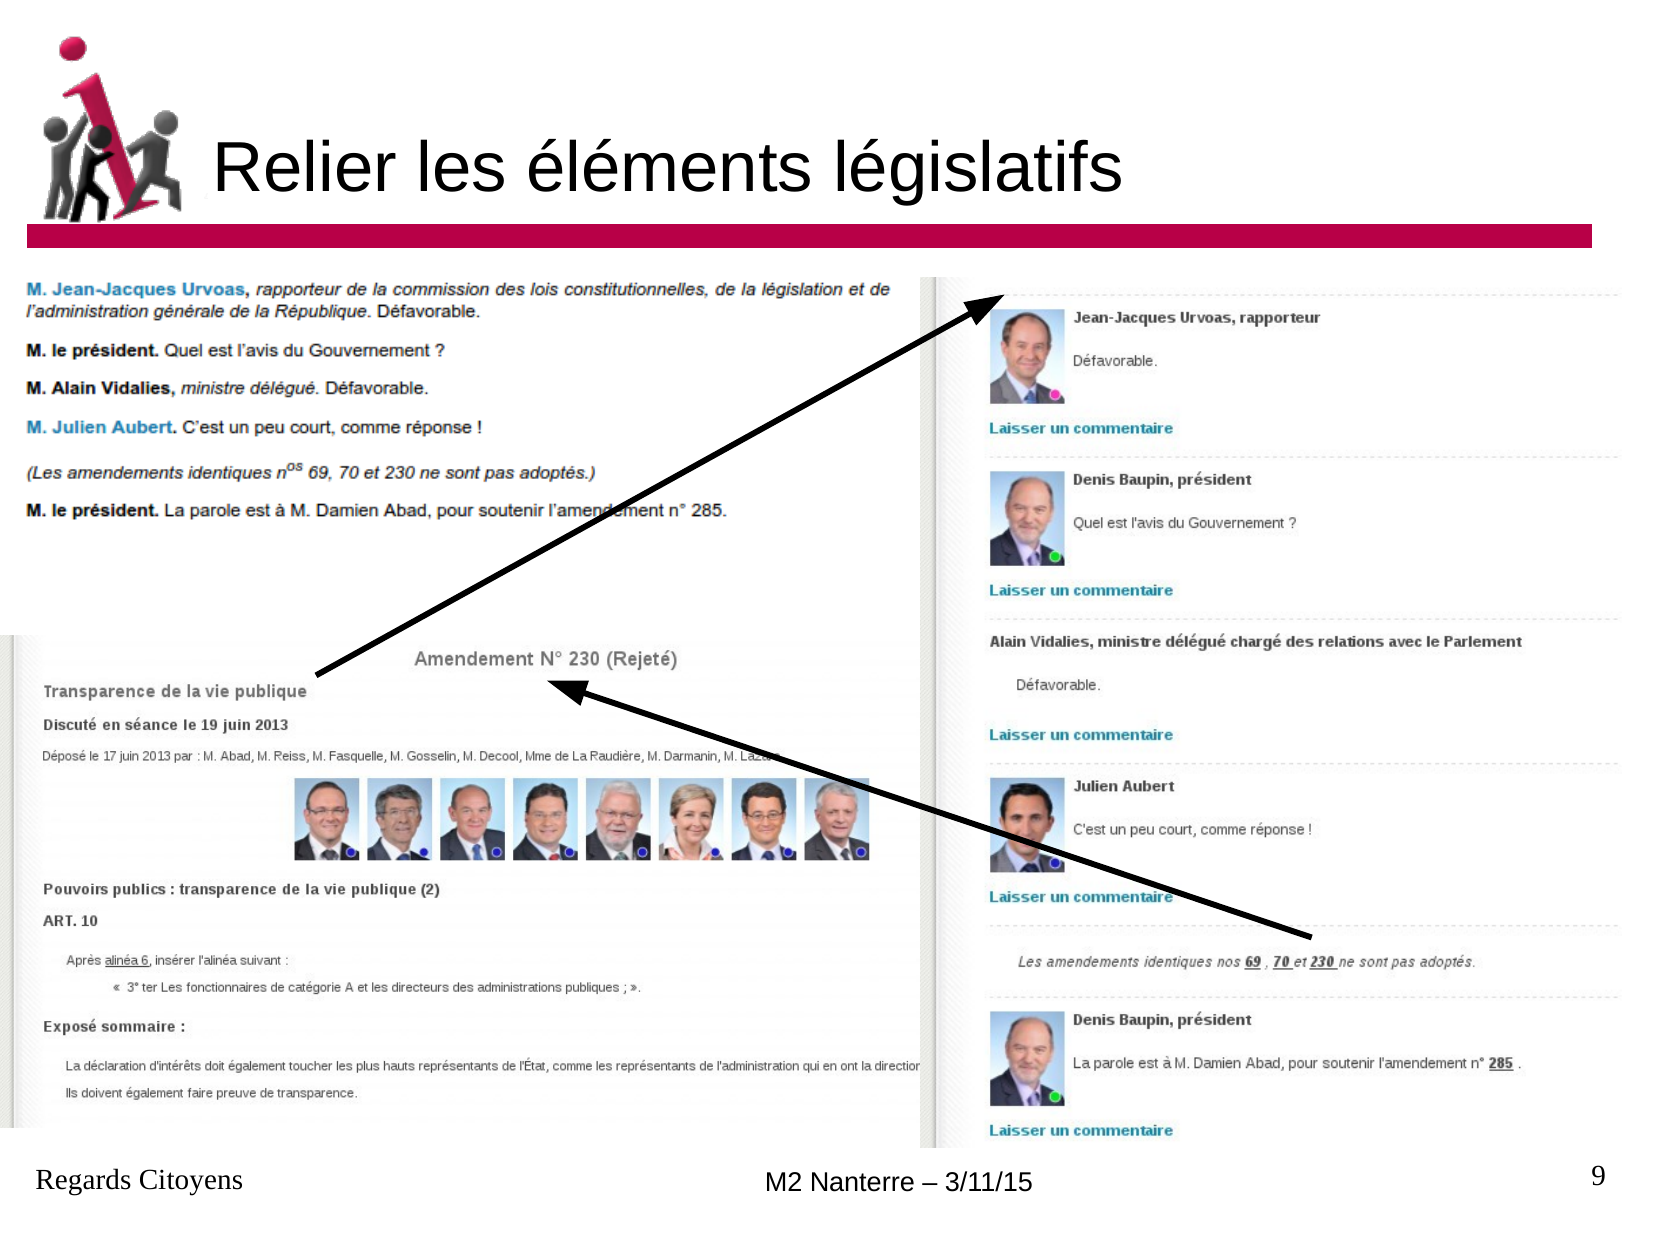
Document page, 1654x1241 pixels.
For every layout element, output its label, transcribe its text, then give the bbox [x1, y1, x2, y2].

title Relier les éléments législatifs [212, 70, 1601, 264]
picture [595, 354, 905, 526]
picture [19, 272, 905, 526]
picture [0, 277, 1622, 1149]
picture [27, 31, 208, 224]
